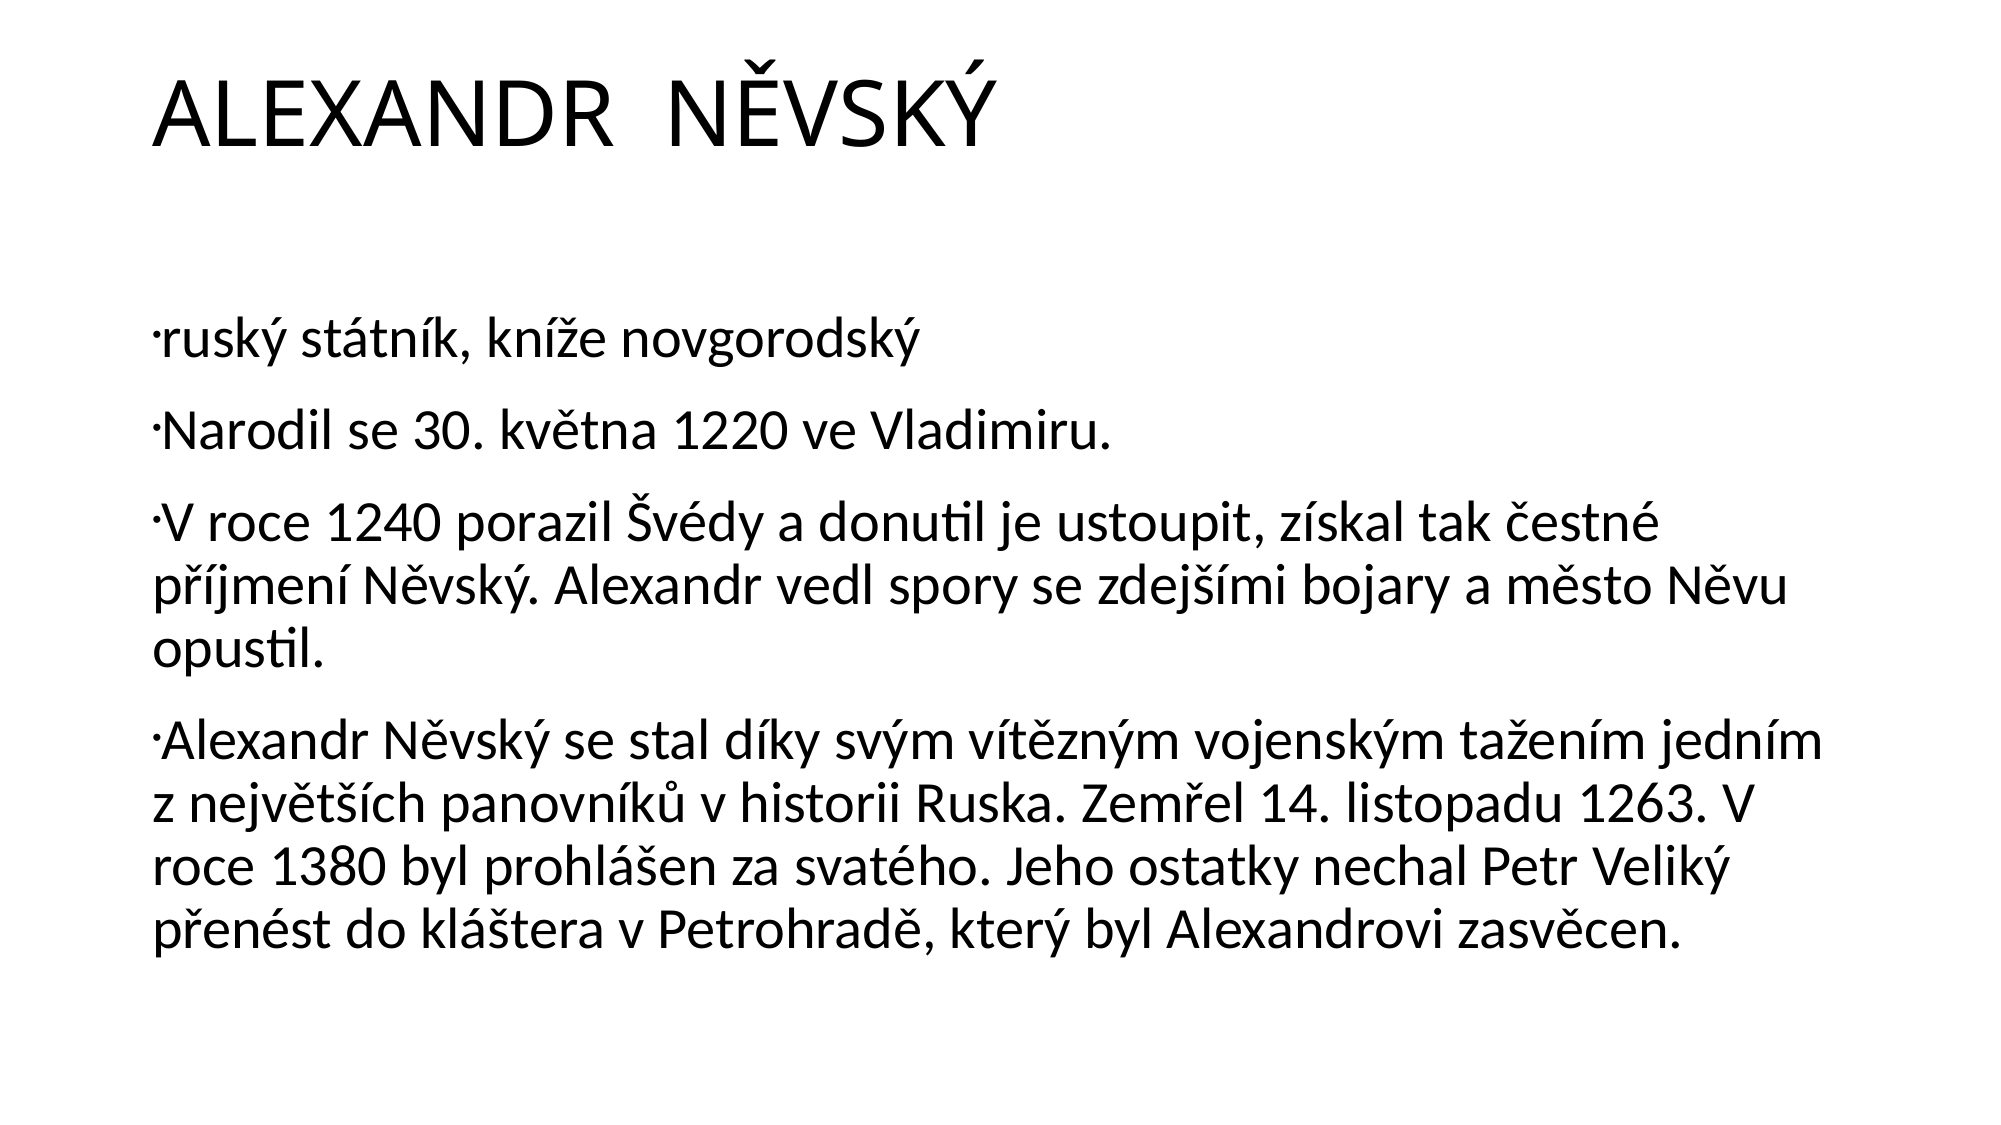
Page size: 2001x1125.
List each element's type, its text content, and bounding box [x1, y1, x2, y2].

title ALEXANDR NĚVSKÝ [137, 59, 1863, 278]
list ruský státník, kníže novgorodský Narodil se 30. května 1220 ve Vladimiru. V roce 1240 porazil Švédy a donutil je ustoupit, získal tak čestné příjmení Něvský. Alexandr vedl spory se zdejšími bojary a město Něvu opustil. Alexandr Něvský se stal díky svým vítězným vojenským tažením jedním z největších panovníků v historii Ruska. Zemřel 14. listopadu 1263. V roce 1380 byl prohlášen za svatého. Jeho ostatky nechal Petr Veliký přenést do kláštera v Petrohradě, který byl Alexandrovi zasvěcen. [137, 299, 1863, 1014]
